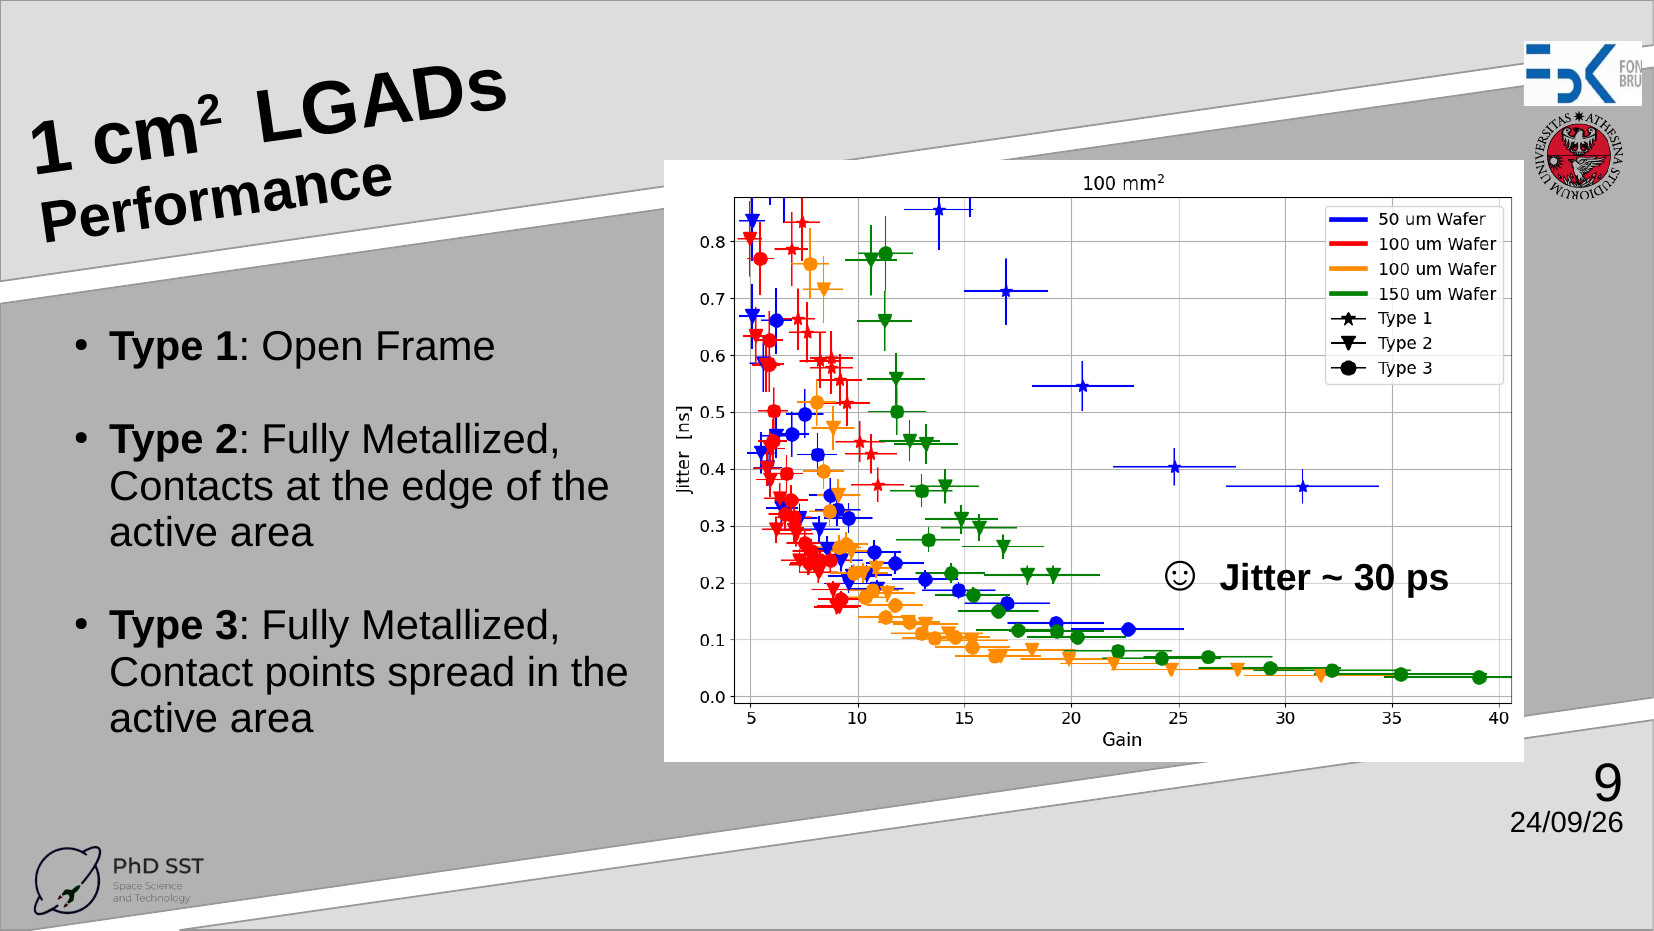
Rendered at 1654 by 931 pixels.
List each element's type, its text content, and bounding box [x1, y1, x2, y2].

picture [29, 840, 207, 916]
picture [1523, 41, 1642, 106]
text_box ☺ Jitter ~ 30 ps [1127, 537, 1477, 621]
title 1 cm2 LGADs Performance [23, 14, 674, 260]
picture [664, 160, 1524, 762]
text_box Type 1: Open Frame Type 2: Fully Metallized, Contacts at the edge of the active area Type 3: Fully Metallized, Contact points spread in the active area [59, 315, 650, 749]
picture [1535, 111, 1625, 200]
